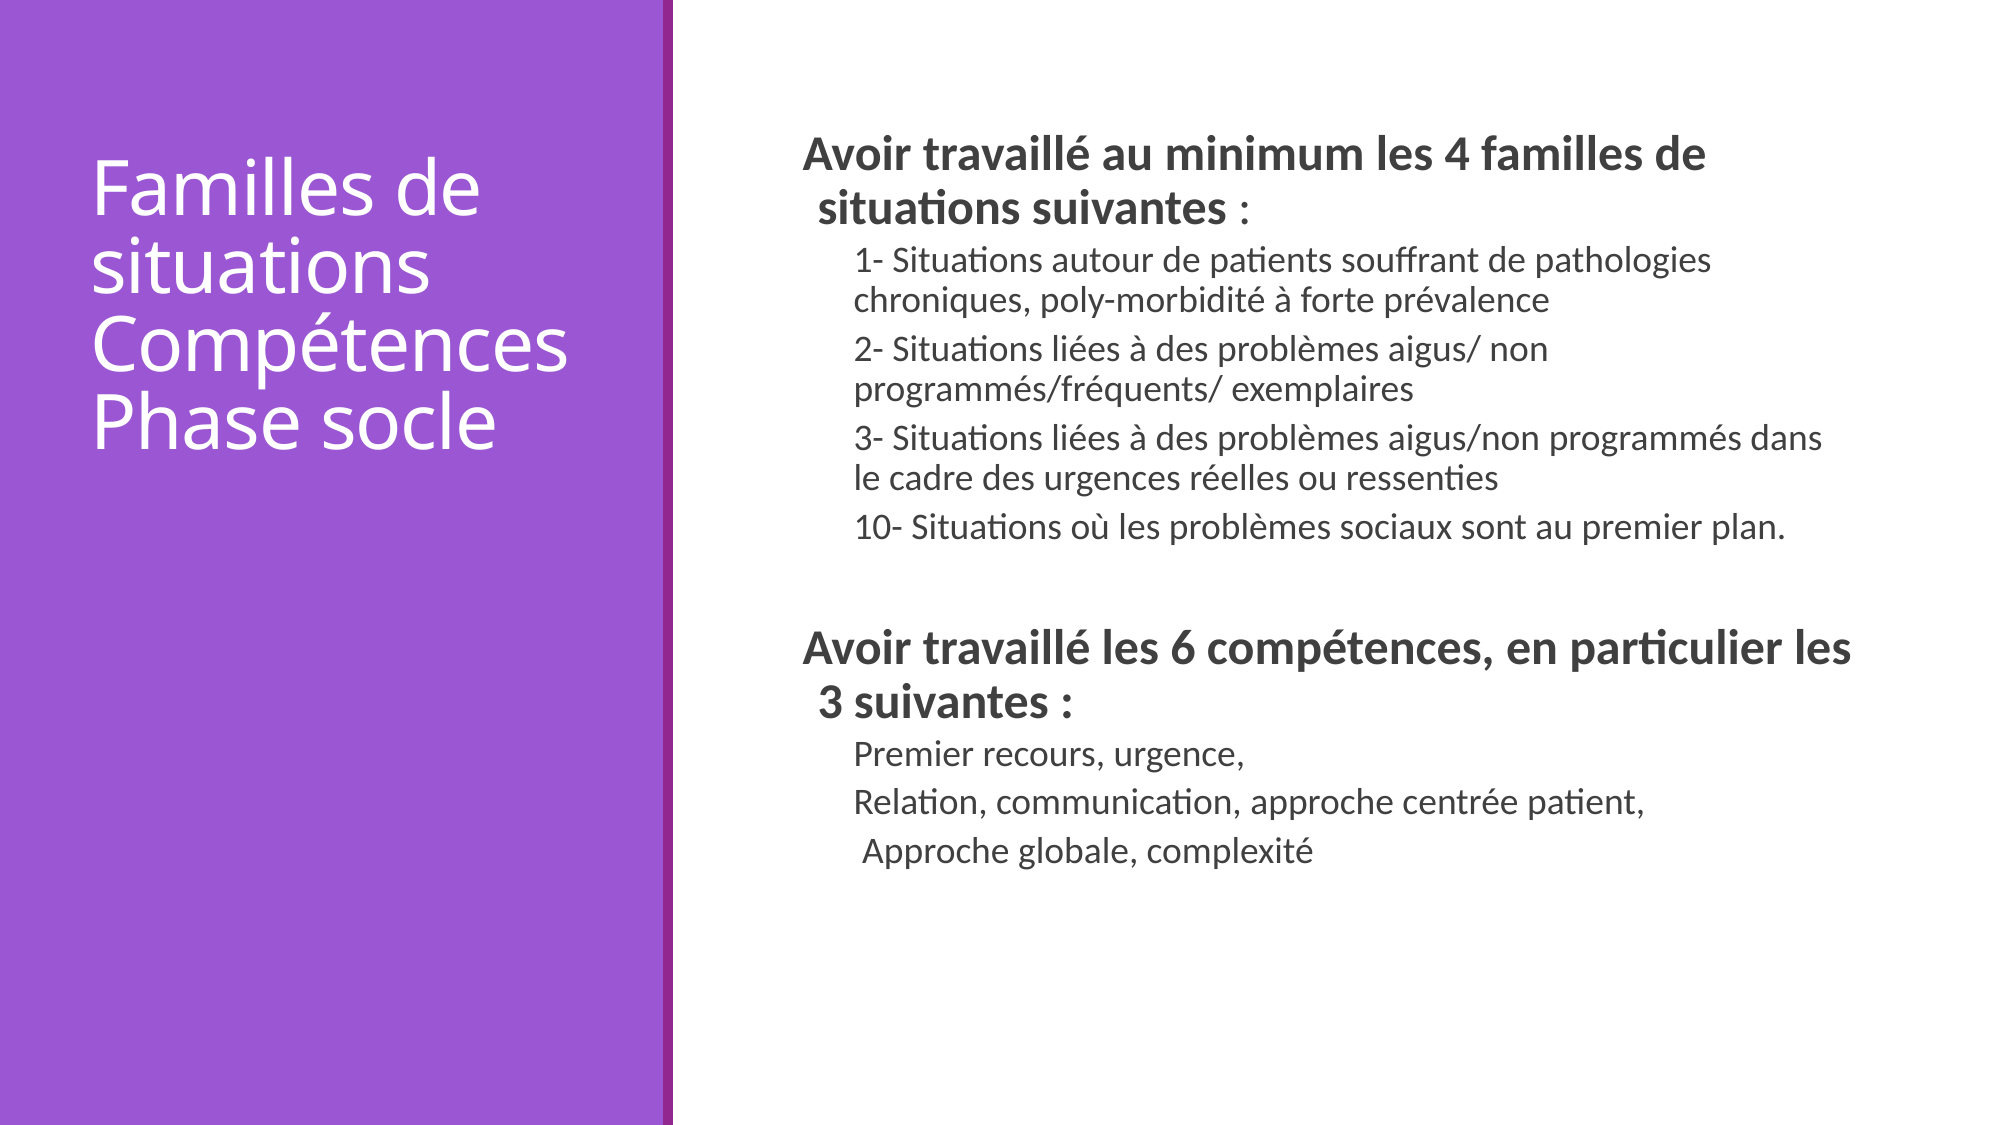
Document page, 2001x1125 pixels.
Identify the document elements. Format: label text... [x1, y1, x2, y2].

list Avoir travaillé au minimum les 4 familles de situations suivantes : 1- Situations autour de patients souffrant de pathologies chroniques, poly-morbidité à forte prévalence 2- Situations liées à des problèmes aigus/ non programmés/fréquents/ exemplaires 3- Situations liées à des problèmes aigus/non programmés dans le cadre des urgences réelles ou ressenties 10- Situations où les problèmes sociaux sont au premier plan. Avoir travaillé les 6 compétences, en particulier les 3 suivantes : Premier recours, urgence, Relation, communication, approche centrée patient, Approche globale, complexité [787, 120, 1853, 983]
title Familles de situations Compétences Phase socle [75, 97, 601, 473]
